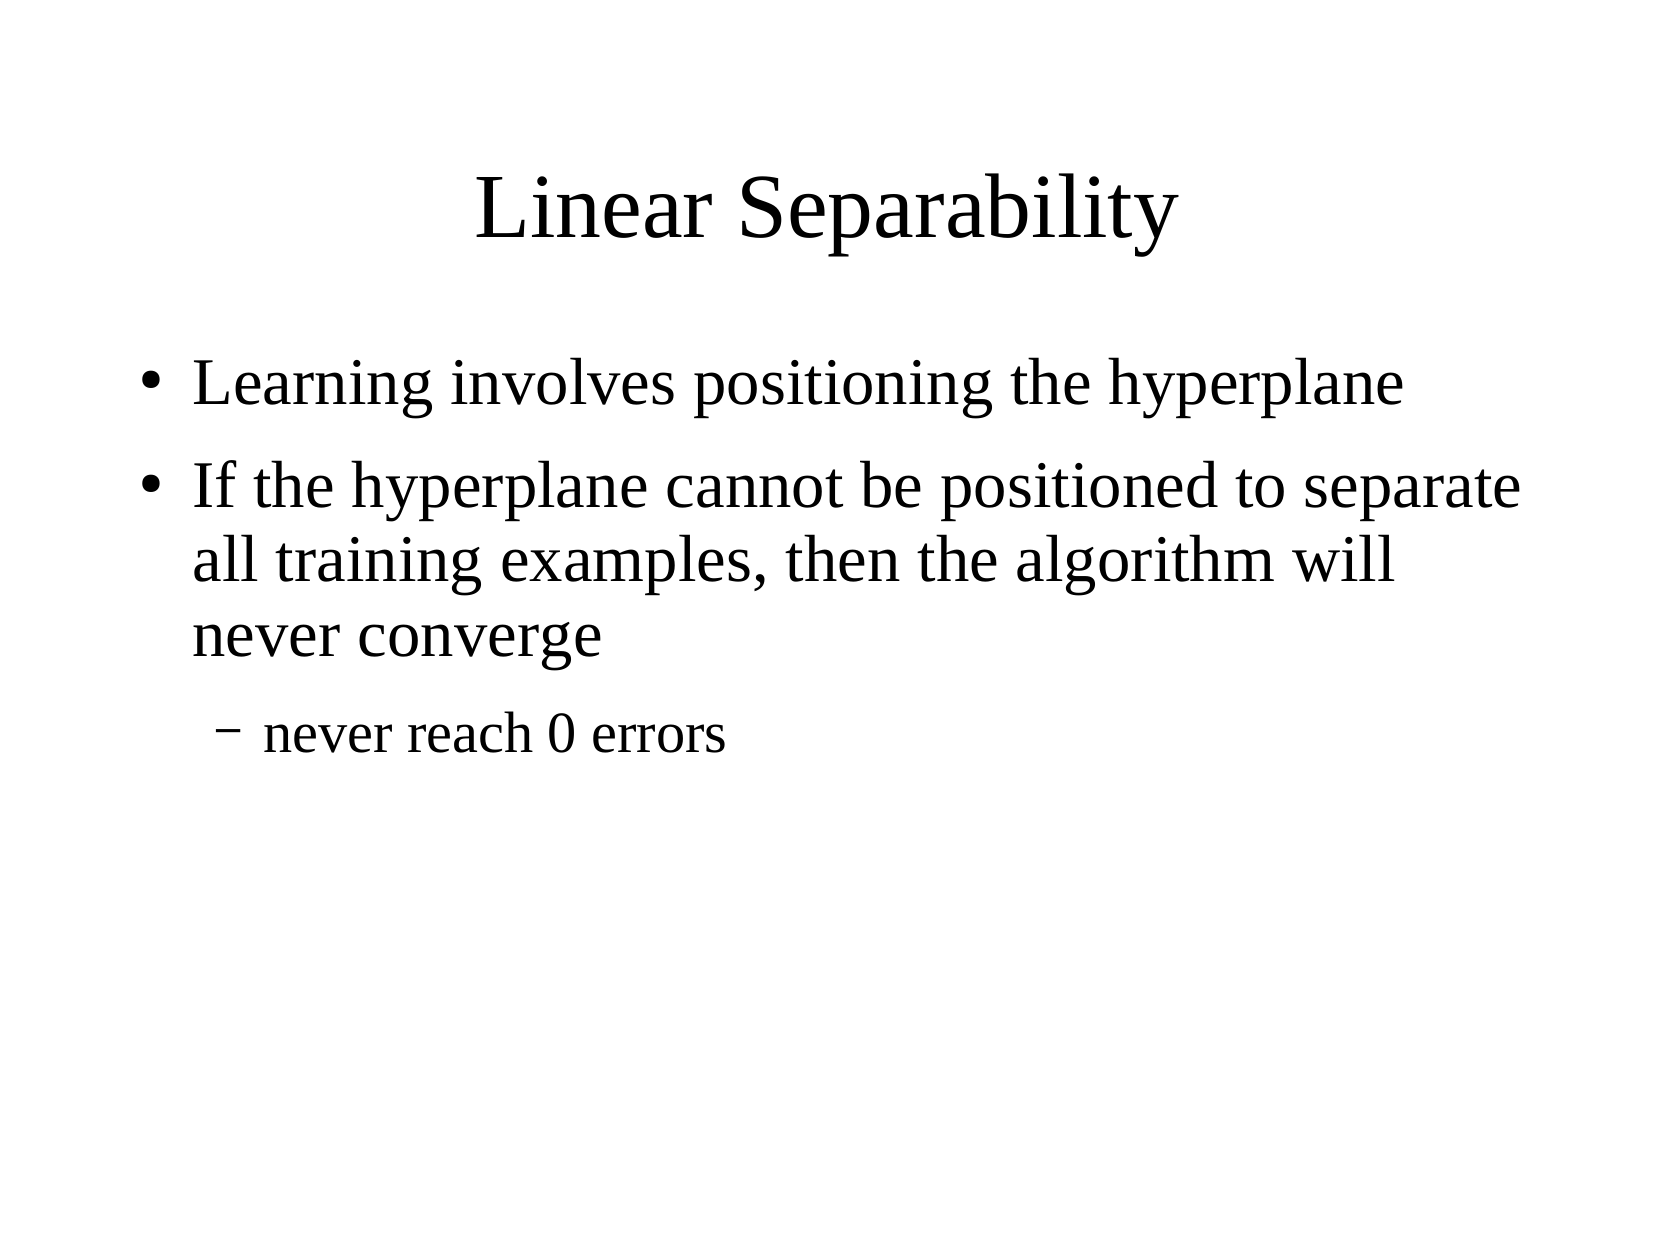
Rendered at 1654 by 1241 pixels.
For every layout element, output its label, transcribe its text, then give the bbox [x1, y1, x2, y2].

title Linear Separability [121, 102, 1534, 311]
list Learning involves positioning the hyperplane If the hyperplane cannot be positioned to separate all training examples, then the algorithm will never converge never reach 0 errors [121, 344, 1534, 1127]
